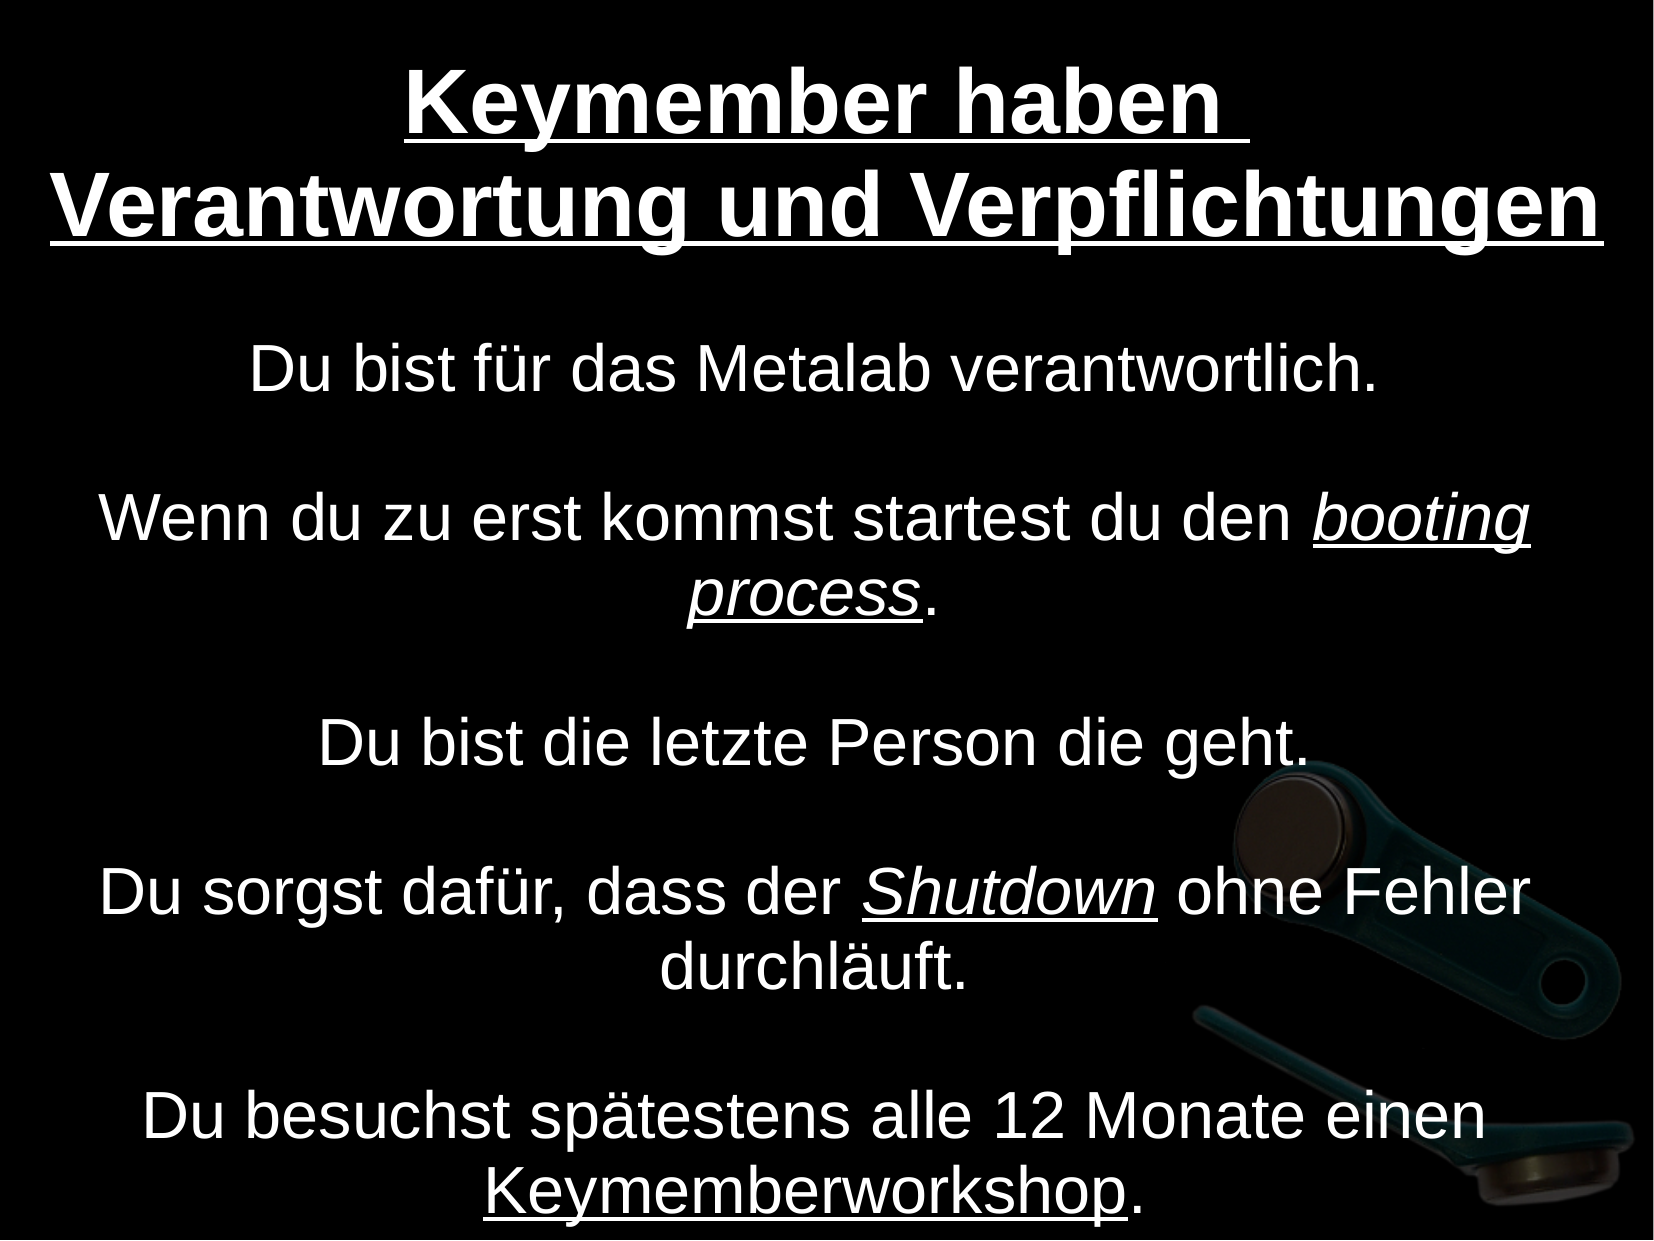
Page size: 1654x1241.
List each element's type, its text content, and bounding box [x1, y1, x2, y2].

picture [1150, 732, 1654, 1236]
title Keymember haben Verantwortung und Verpflichtungen [23, 0, 1630, 307]
subtitle Du bist für das Metalab verantwortlich. Wenn du zu erst kommst startest du den booting process. Du bist die letzte Person die geht. Du sorgst dafür, dass der Shutdown ohne Fehler durchläuft. Du besuchst spätestens alle 12 Monate einen Keymemberworkshop. [70, 330, 1560, 1228]
